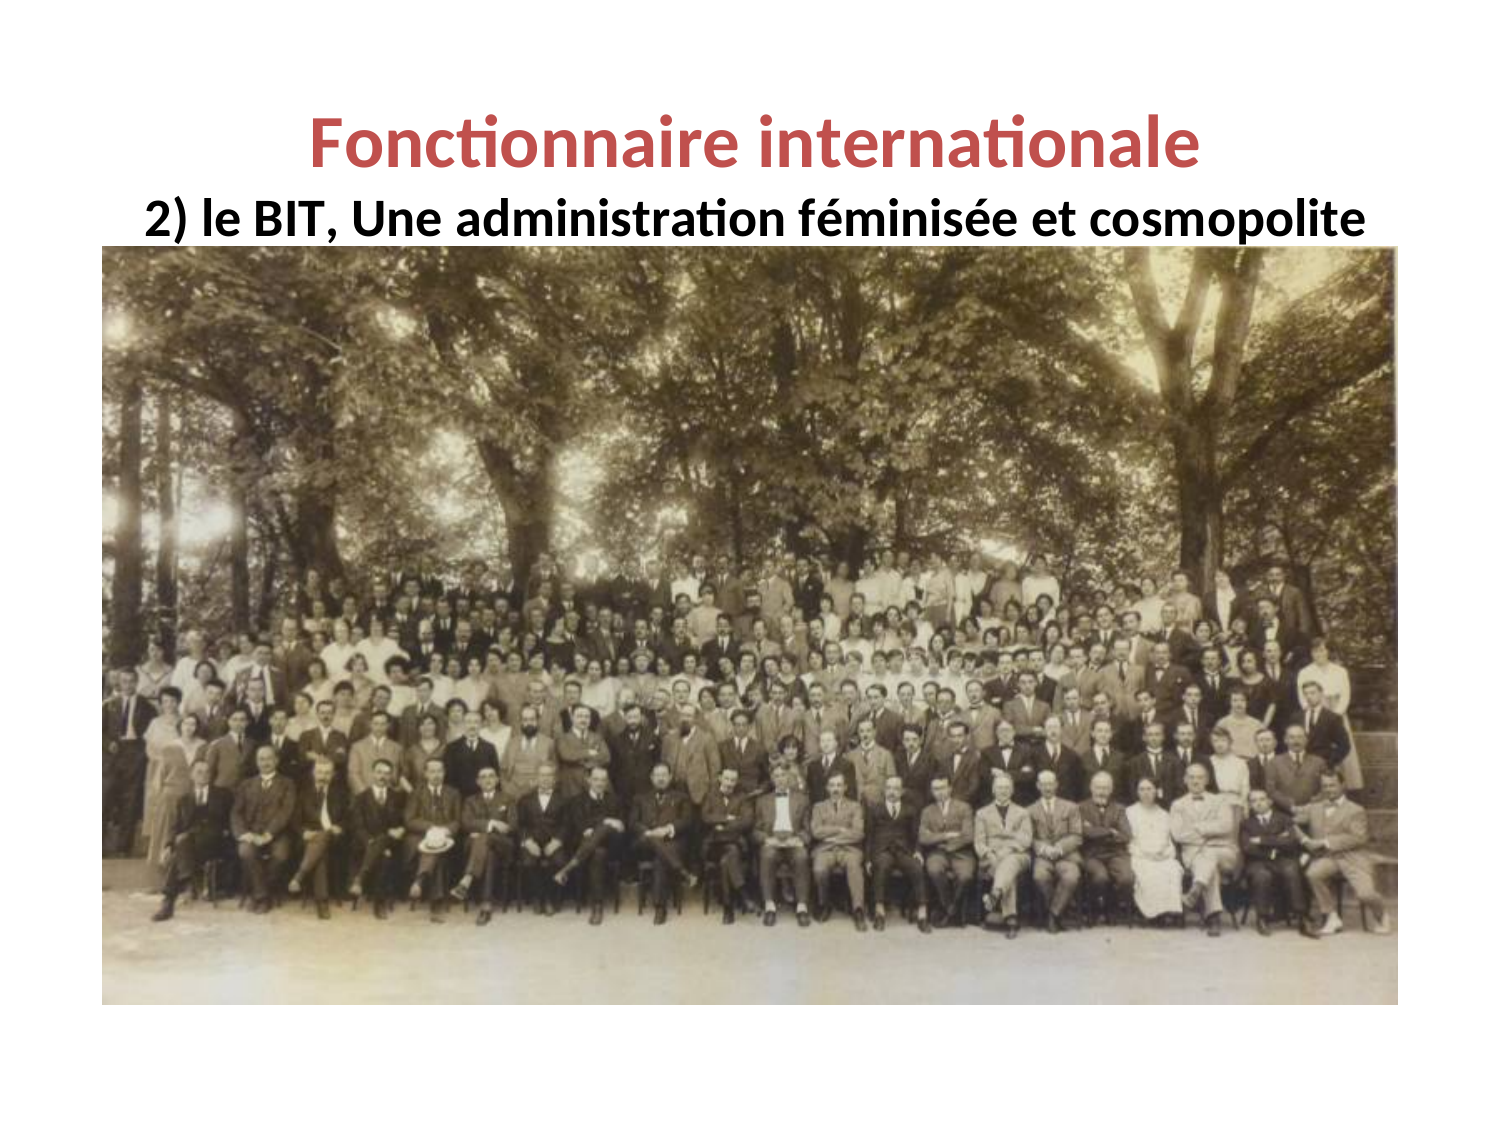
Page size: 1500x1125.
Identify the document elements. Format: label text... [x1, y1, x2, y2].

picture [102, 246, 1398, 1005]
title Fonctionnaire internationale 2) le BIT, Une administration féminisée et cosmopolite [82, 117, 1433, 223]
